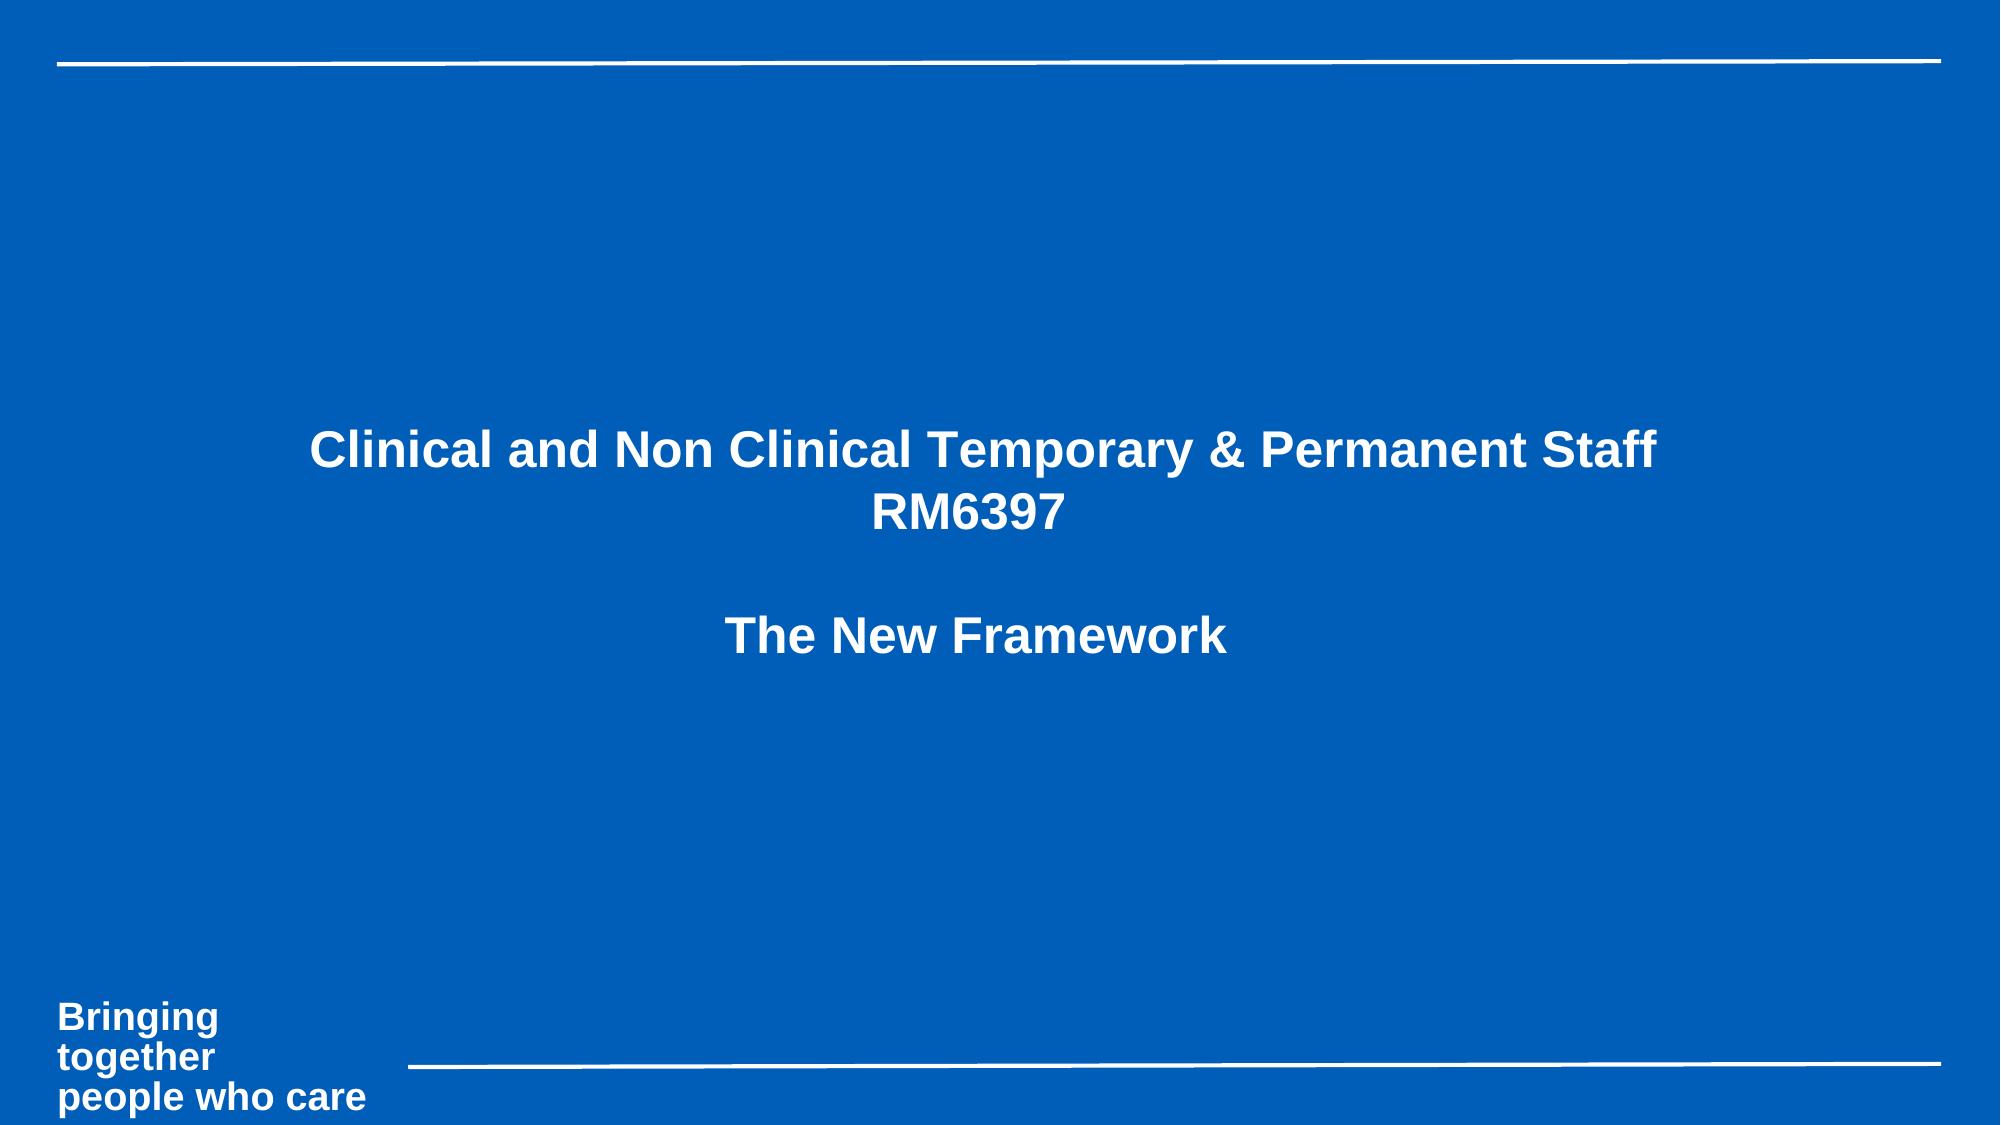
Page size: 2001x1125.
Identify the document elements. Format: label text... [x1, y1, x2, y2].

text_box [0, 0, 2000, 1125]
title Clinical and Non Clinical Temporary & Permanent Staff RM6397 The New Framework [292, 415, 1658, 674]
text_box Bringing together people who care [56, 998, 382, 1068]
